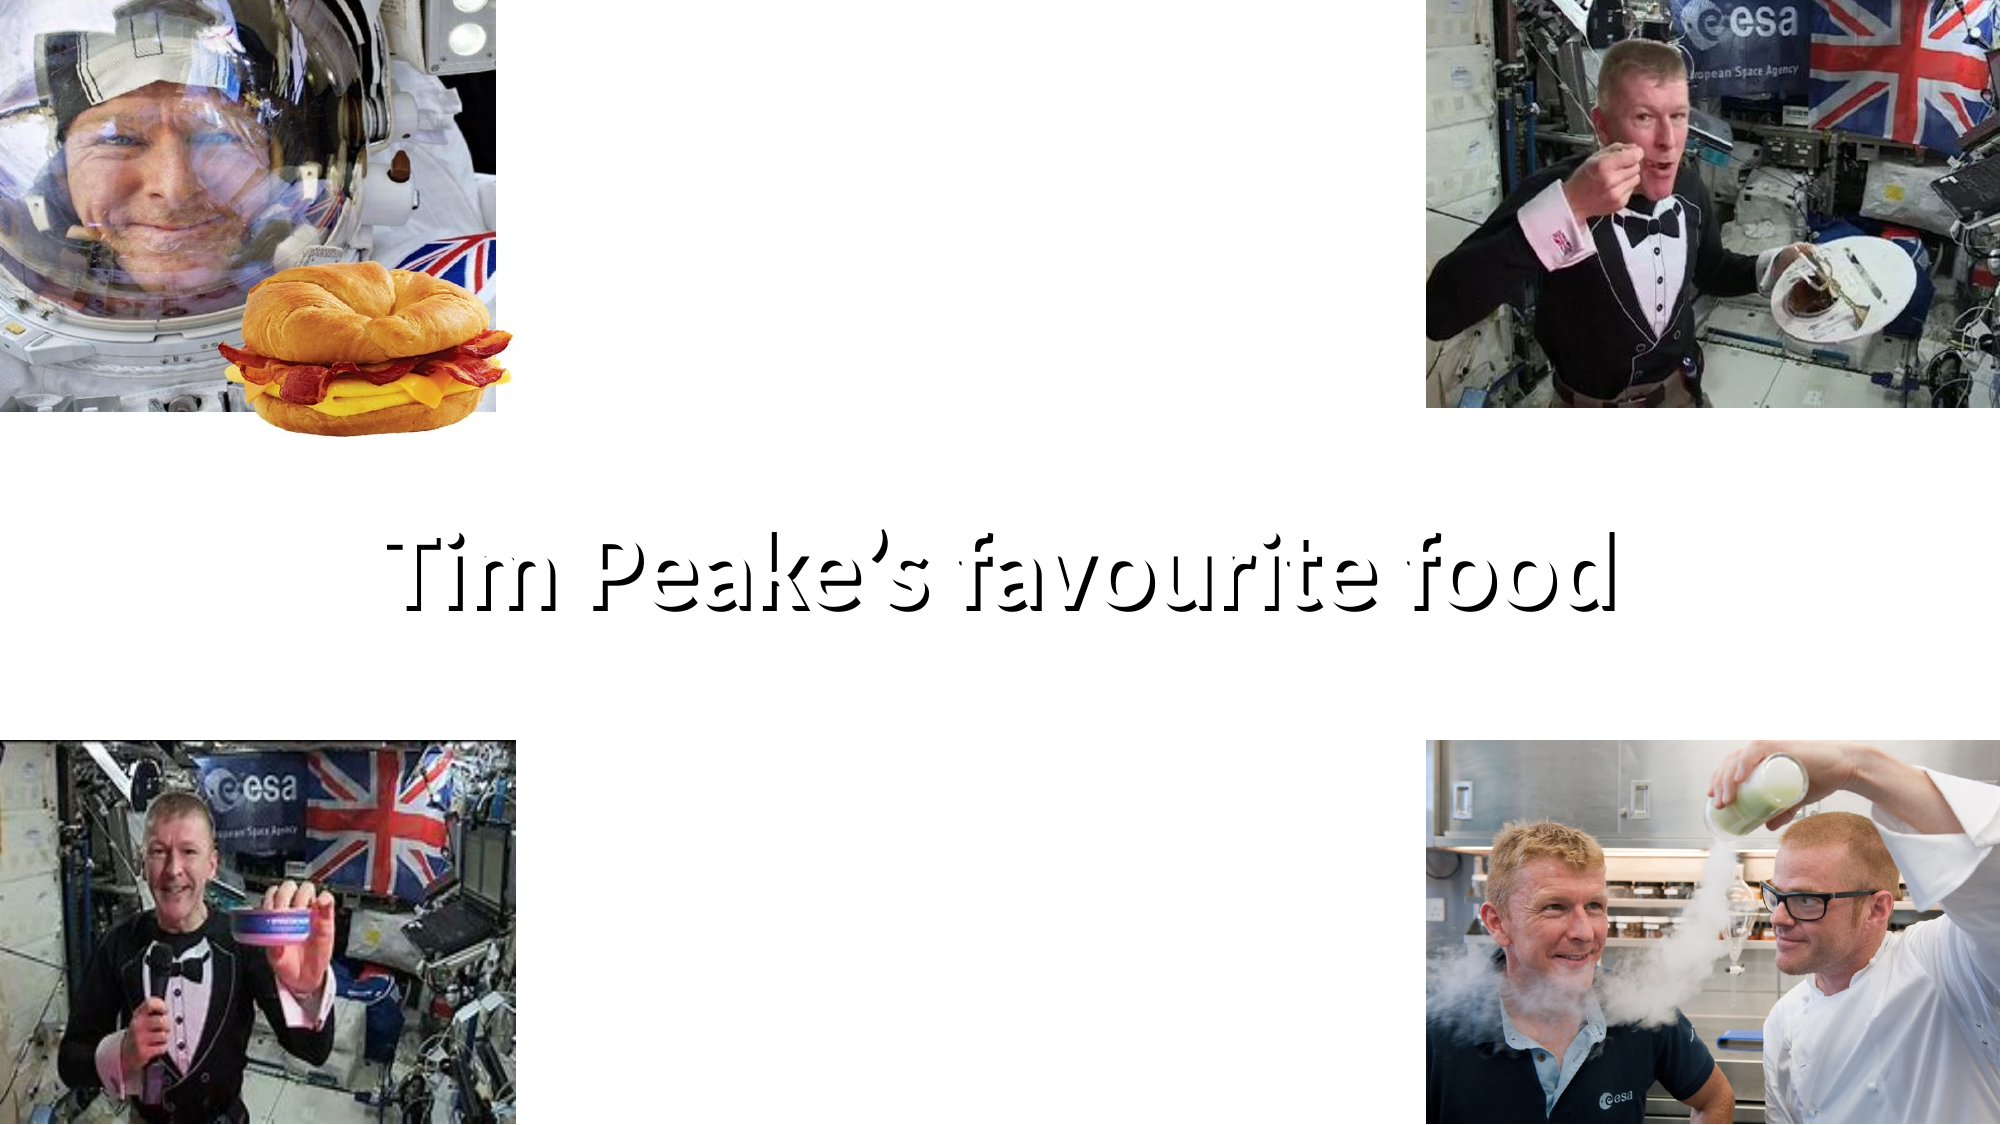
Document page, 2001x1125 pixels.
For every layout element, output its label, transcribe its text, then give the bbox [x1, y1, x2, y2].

picture [0, 0, 516, 438]
picture [0, 740, 516, 1124]
picture [1426, 0, 2000, 408]
text_box Tim Peake’s favourite food [367, 487, 1633, 637]
picture [1426, 740, 2000, 1124]
